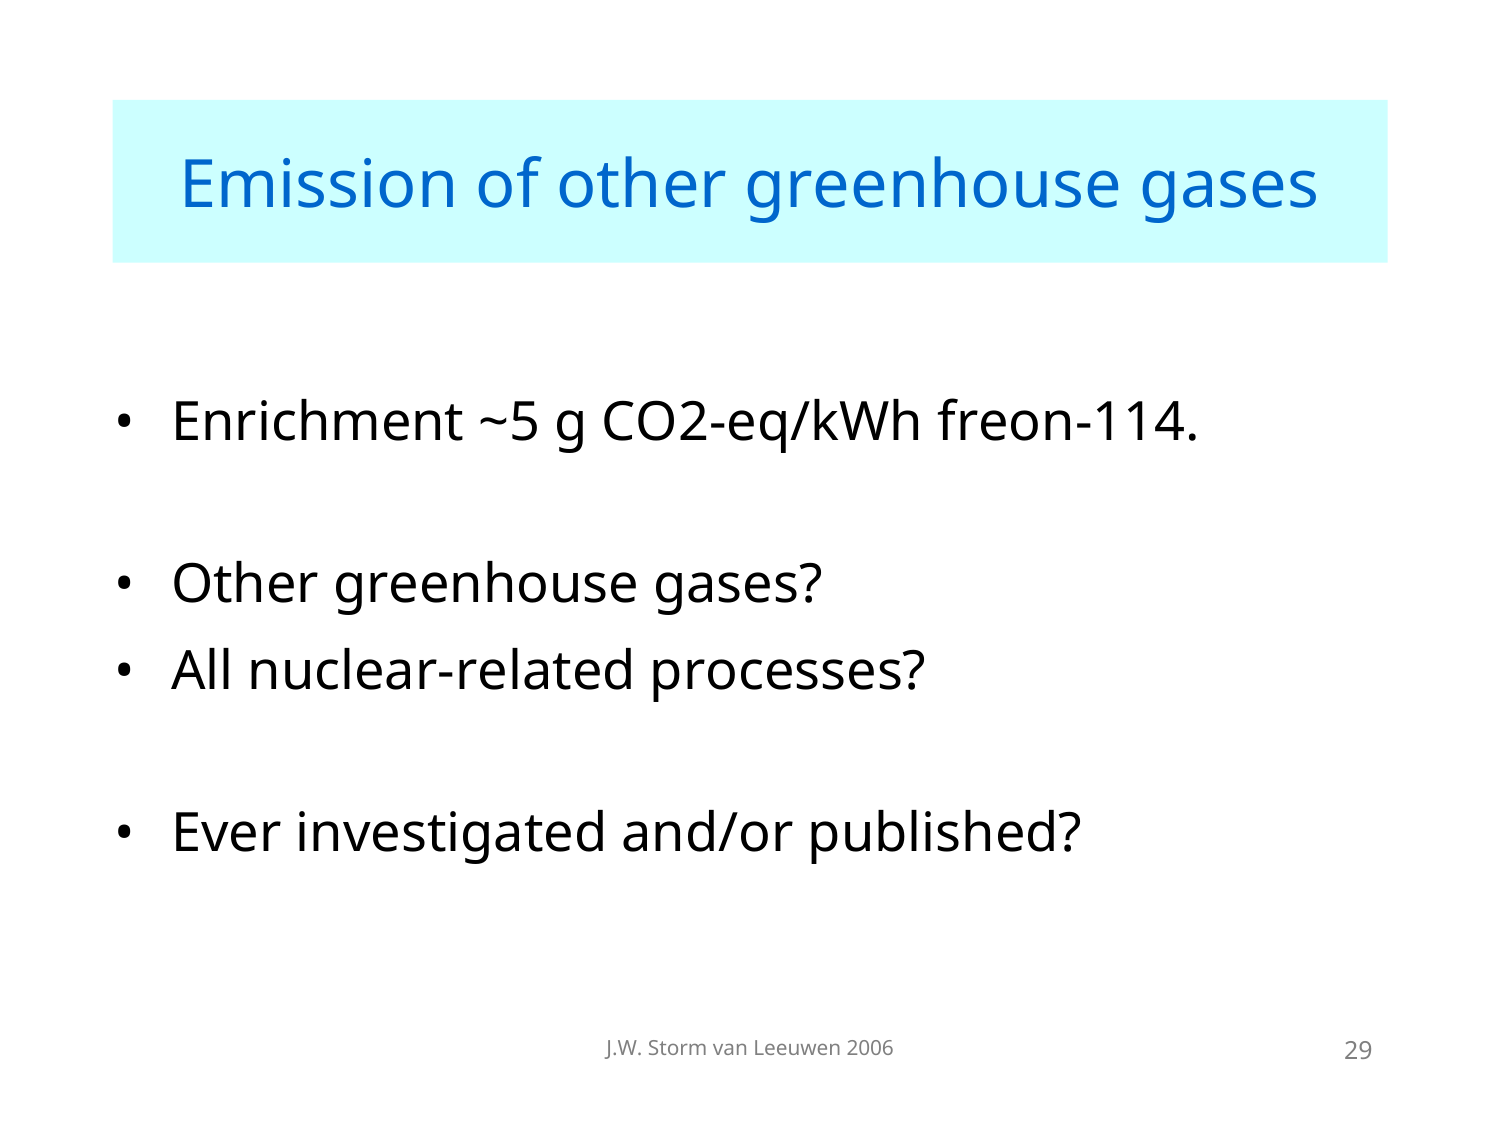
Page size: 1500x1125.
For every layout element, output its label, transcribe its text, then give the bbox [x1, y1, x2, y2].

title Emission of other greenhouse gases [112, 99, 1388, 263]
list Enrichment ~5 g CO2-eq/kWh freon-114. Other greenhouse gases? All nuclear-related processes? Ever investigated and/or published? [99, 374, 1401, 1000]
